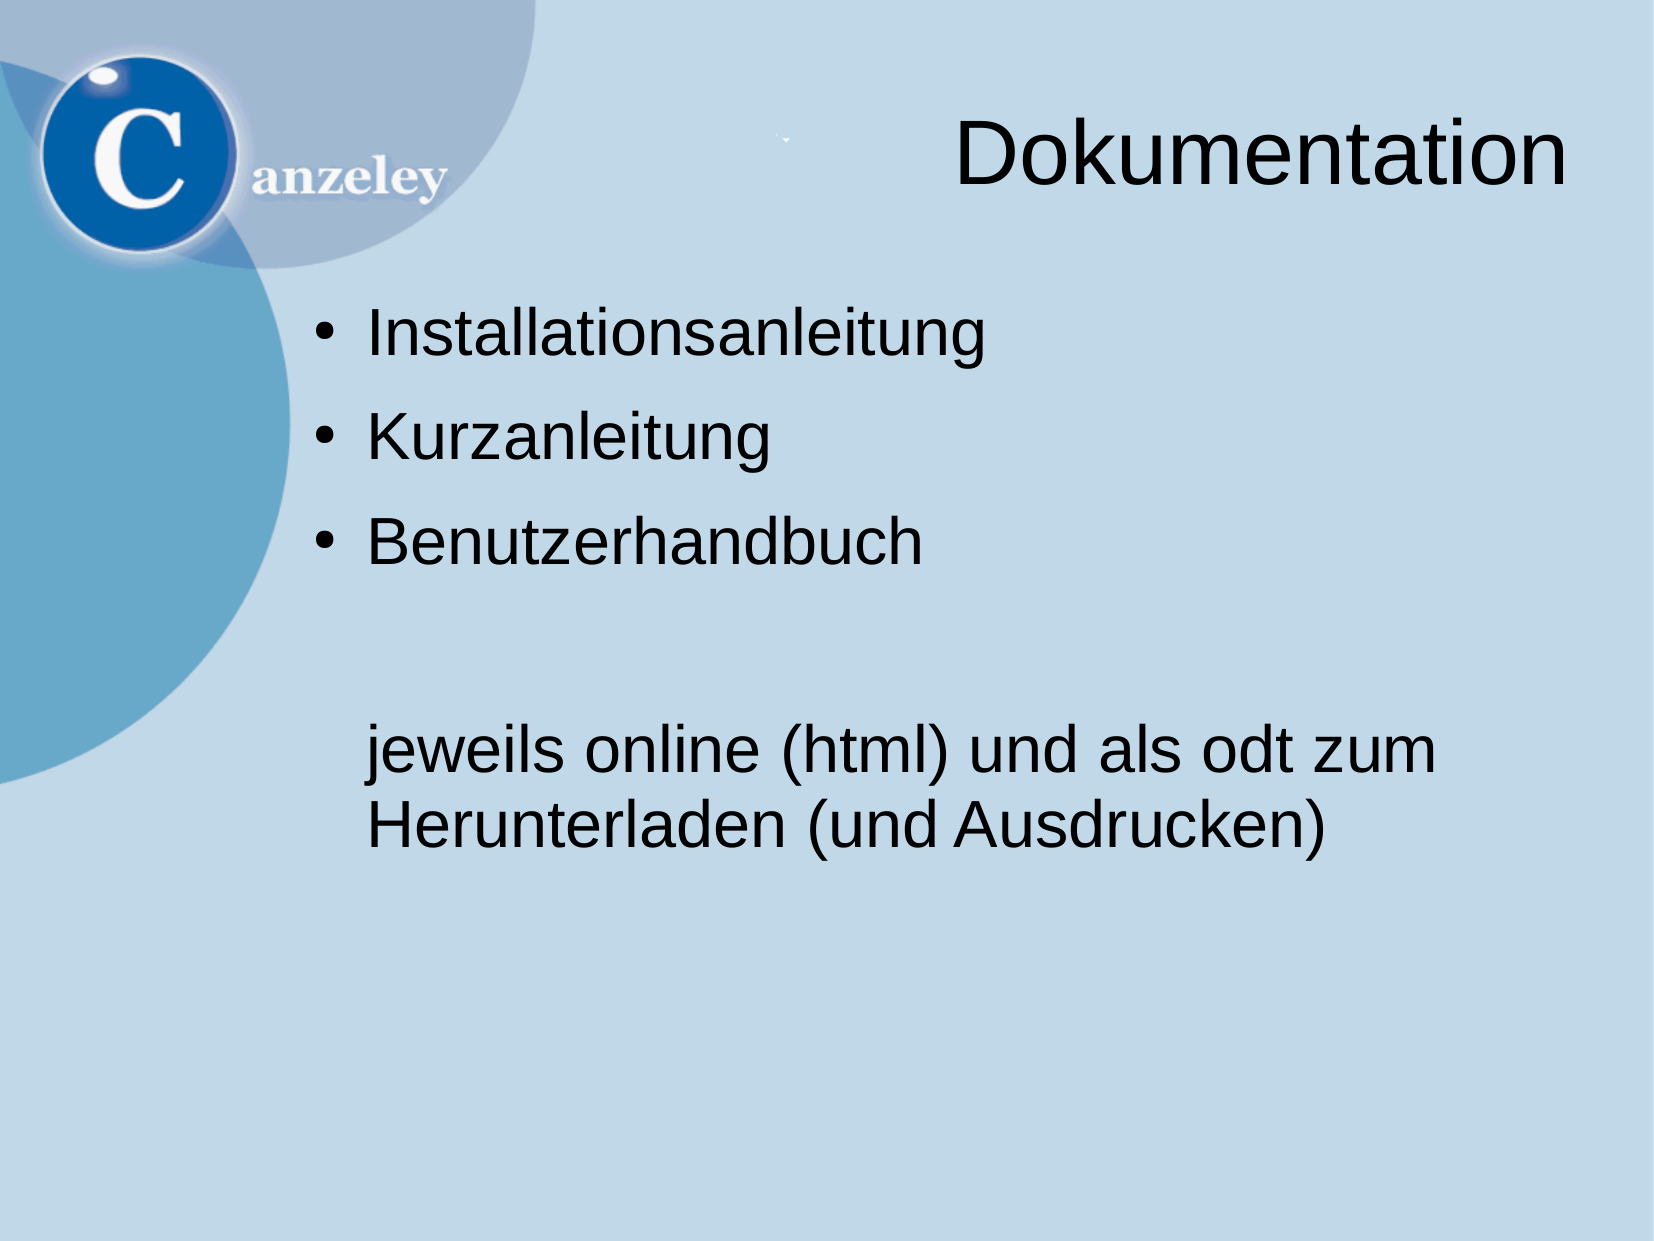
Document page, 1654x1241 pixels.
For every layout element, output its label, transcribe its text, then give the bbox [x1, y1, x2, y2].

title Dokumentation [82, 56, 1571, 250]
picture [0, 0, 1654, 1241]
list Installationsanleitung Kurzanleitung Benutzerhandbuch jeweils online (html) und als odt zum Herunterladen (und Ausdrucken) [295, 295, 1595, 1099]
